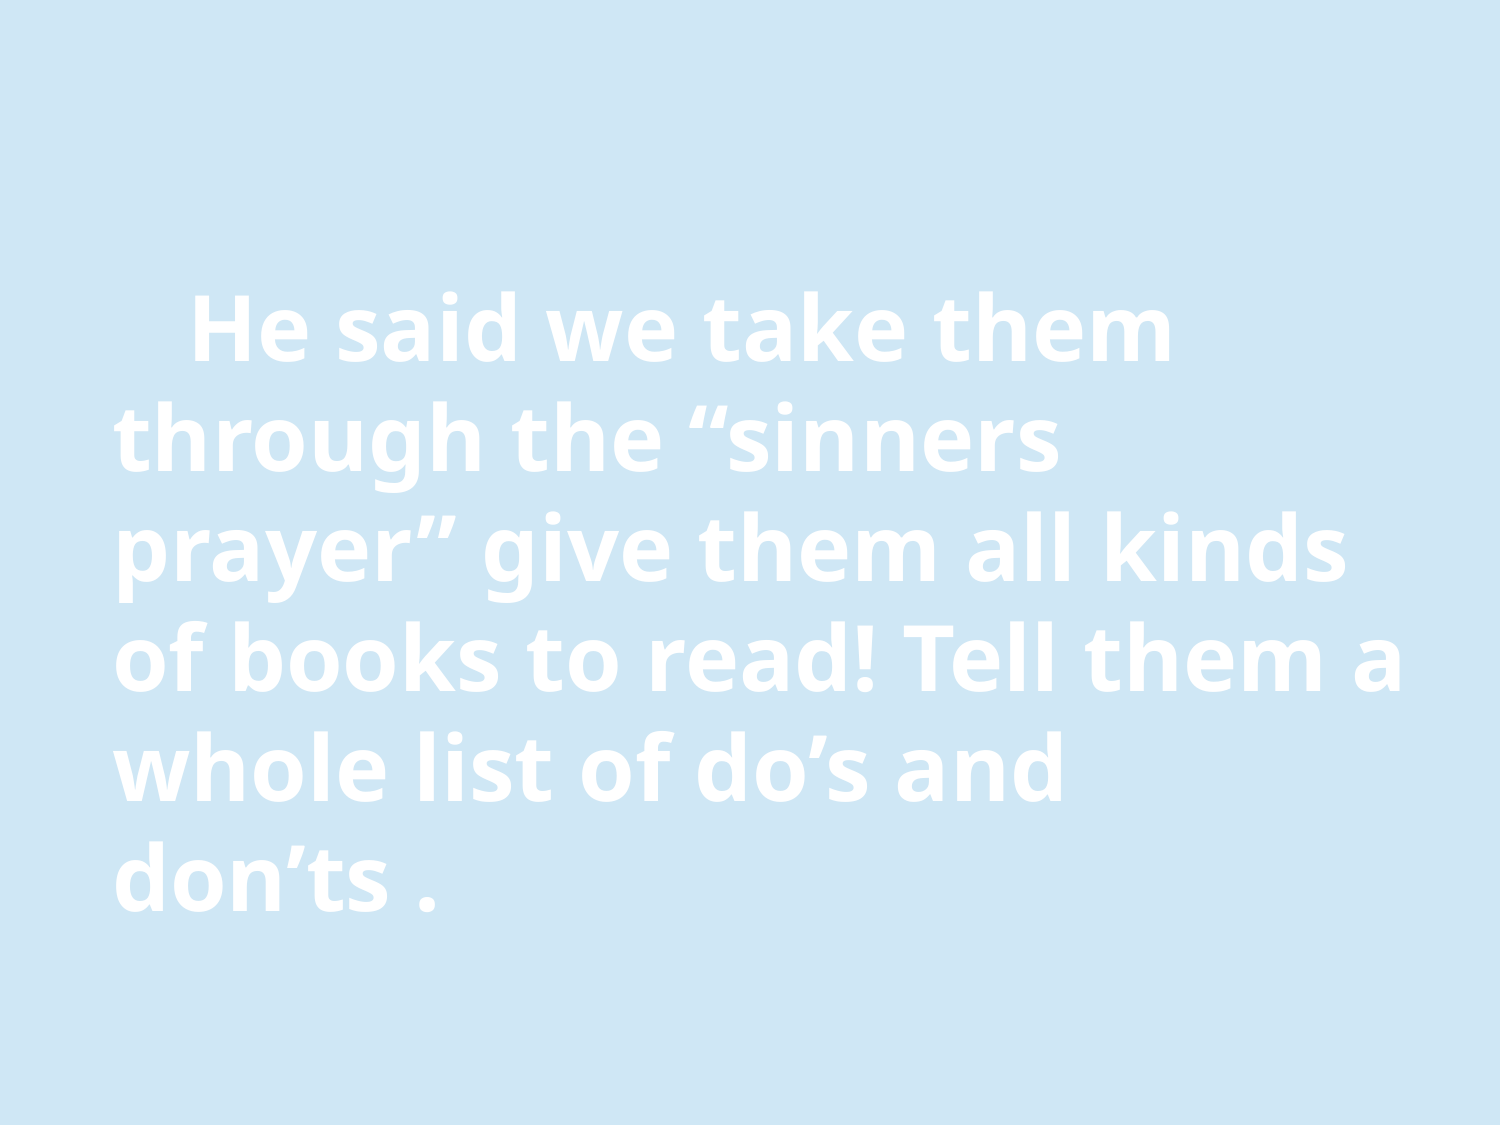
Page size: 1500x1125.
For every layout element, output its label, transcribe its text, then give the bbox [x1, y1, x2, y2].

list He said we take them through the “sinners prayer” give them all kinds of books to read! Tell them a whole list of do’s and don’ts . [75, 262, 1425, 1035]
